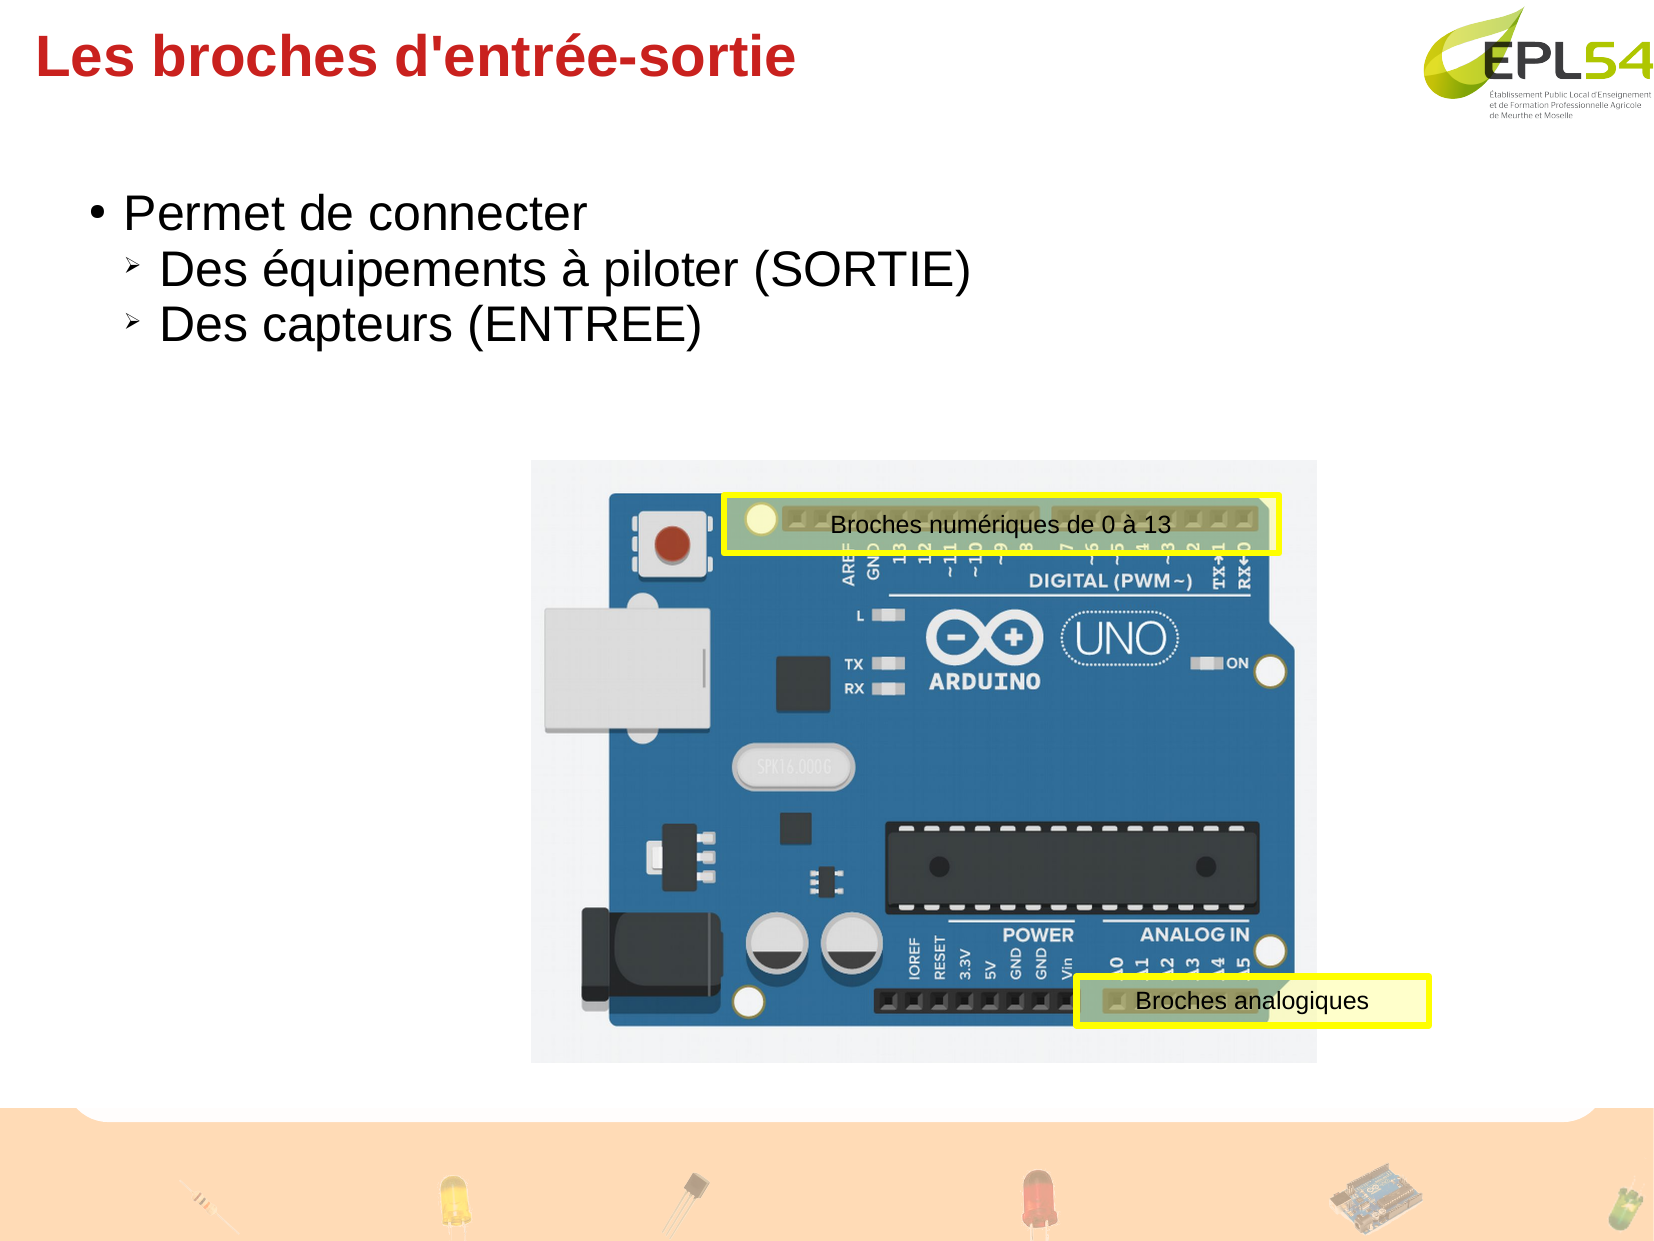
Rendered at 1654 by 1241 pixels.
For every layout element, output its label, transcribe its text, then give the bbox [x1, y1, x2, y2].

text_box Permet de connecter Des équipements à piloter (SORTIE) Des capteurs (ENTREE) [53, 124, 1477, 414]
picture [1409, 6, 1654, 119]
title Les broches d'entrée-sortie [35, 5, 1335, 107]
text_box Broches analogiques [1076, 976, 1430, 1026]
picture [531, 460, 1317, 1063]
text_box Broches numériques de 0 à 13 [723, 495, 1280, 554]
